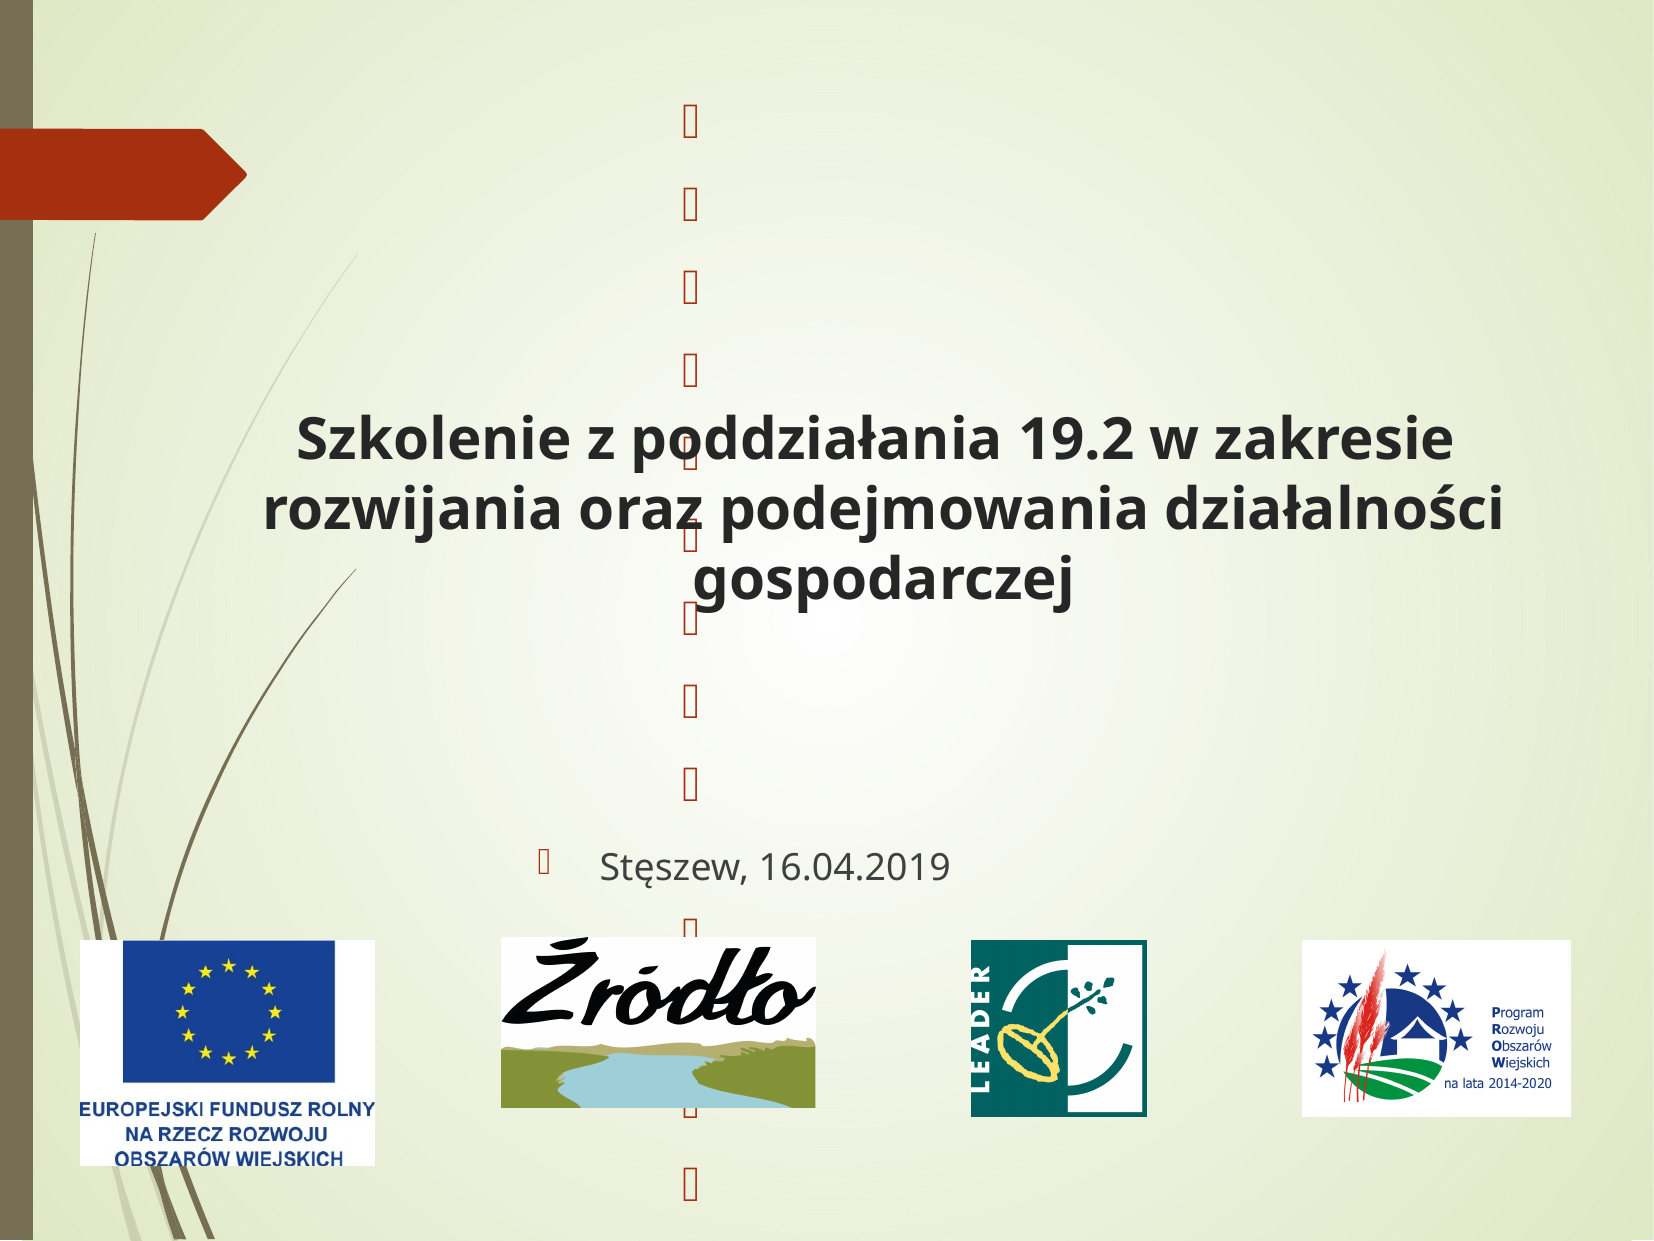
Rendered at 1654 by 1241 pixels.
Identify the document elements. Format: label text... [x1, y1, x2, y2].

picture [971, 940, 1147, 1117]
picture [80, 940, 375, 1166]
title Szkolenie z poddziałania 19.2 w zakresie rozwijania oraz podejmowania działalności gospodarczej [139, 254, 1628, 733]
subtitle Stęszew, 16.04.2019 [0, 46, 1489, 1241]
picture [501, 937, 816, 1108]
picture [1302, 940, 1571, 1117]
